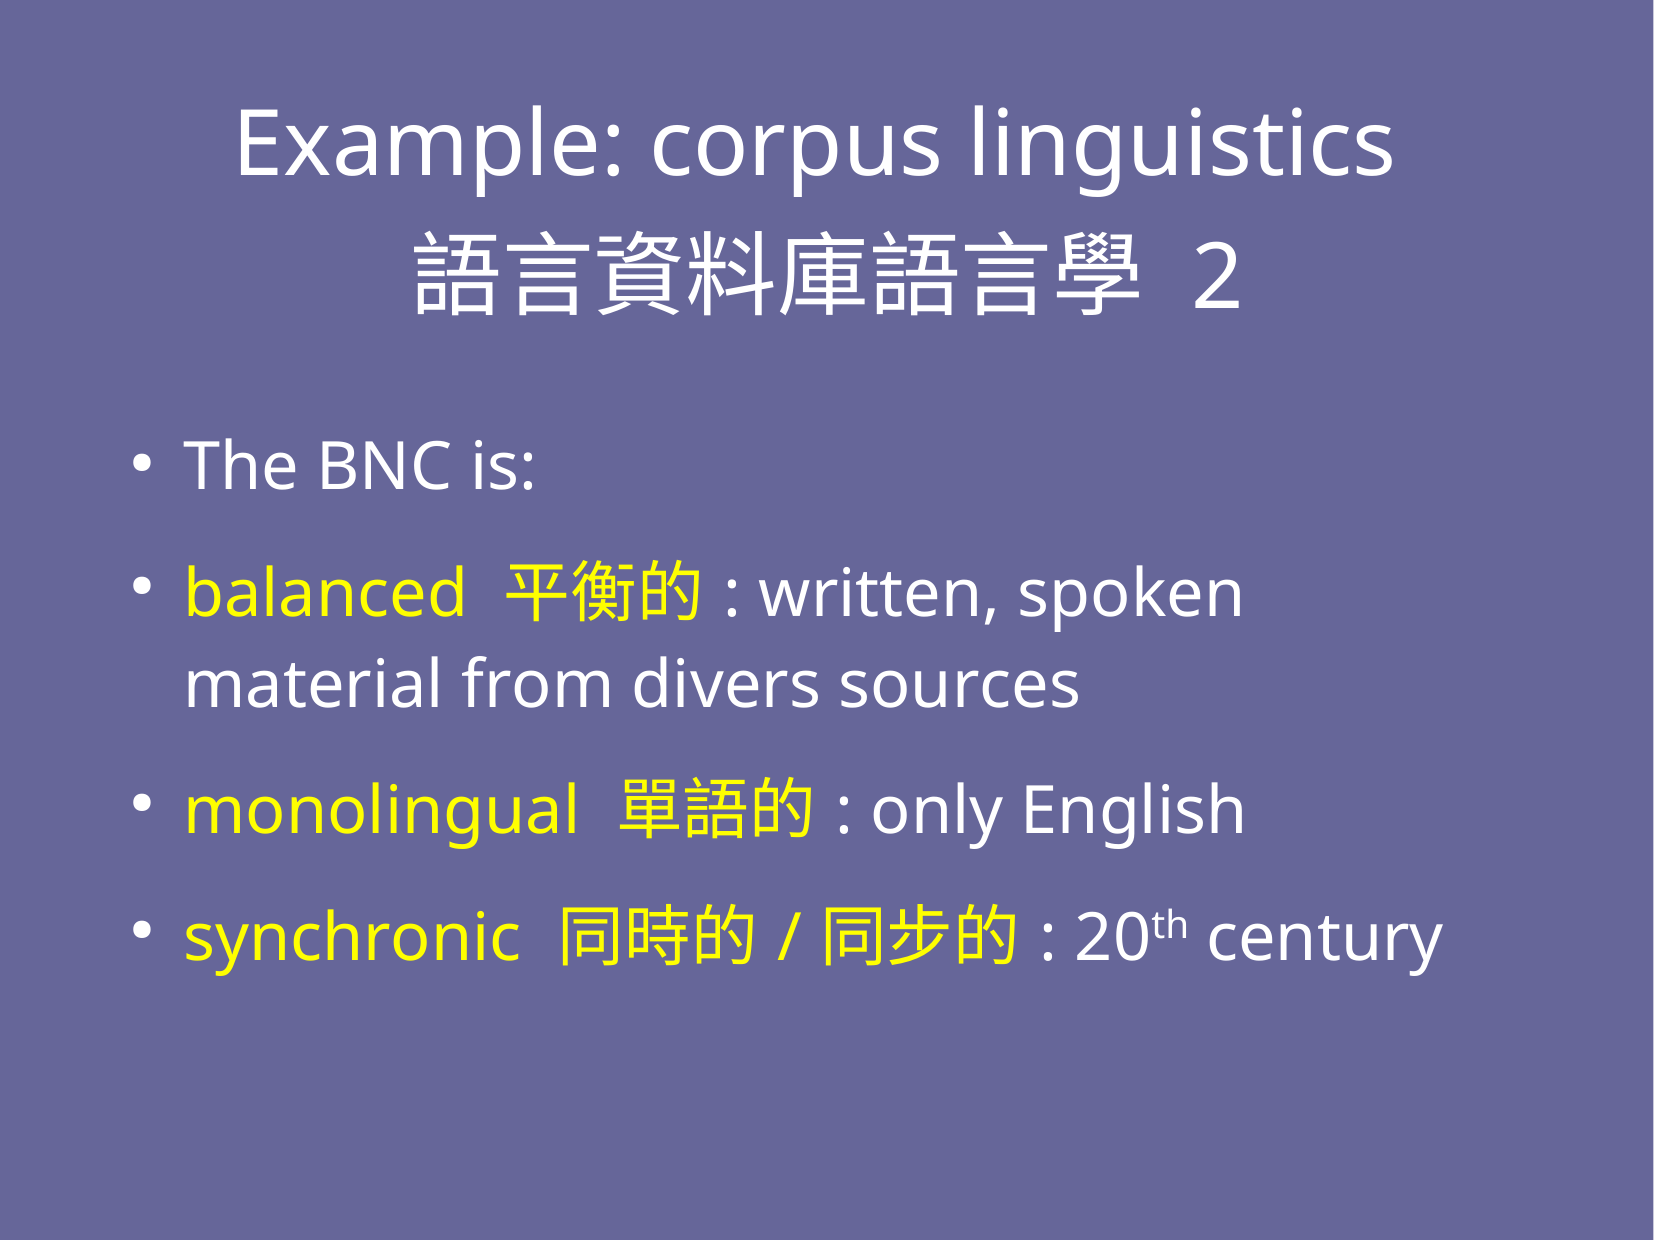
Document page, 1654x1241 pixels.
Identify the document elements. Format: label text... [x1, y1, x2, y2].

title Example: corpus linguistics 語言資料庫語言學 2 [121, 83, 1534, 330]
list The BNC is: balanced 平衡的: written, spoken material from divers sources monolingual 單語的: only English synchronic 同時的/同步的: 20th century [112, 418, 1525, 1201]
